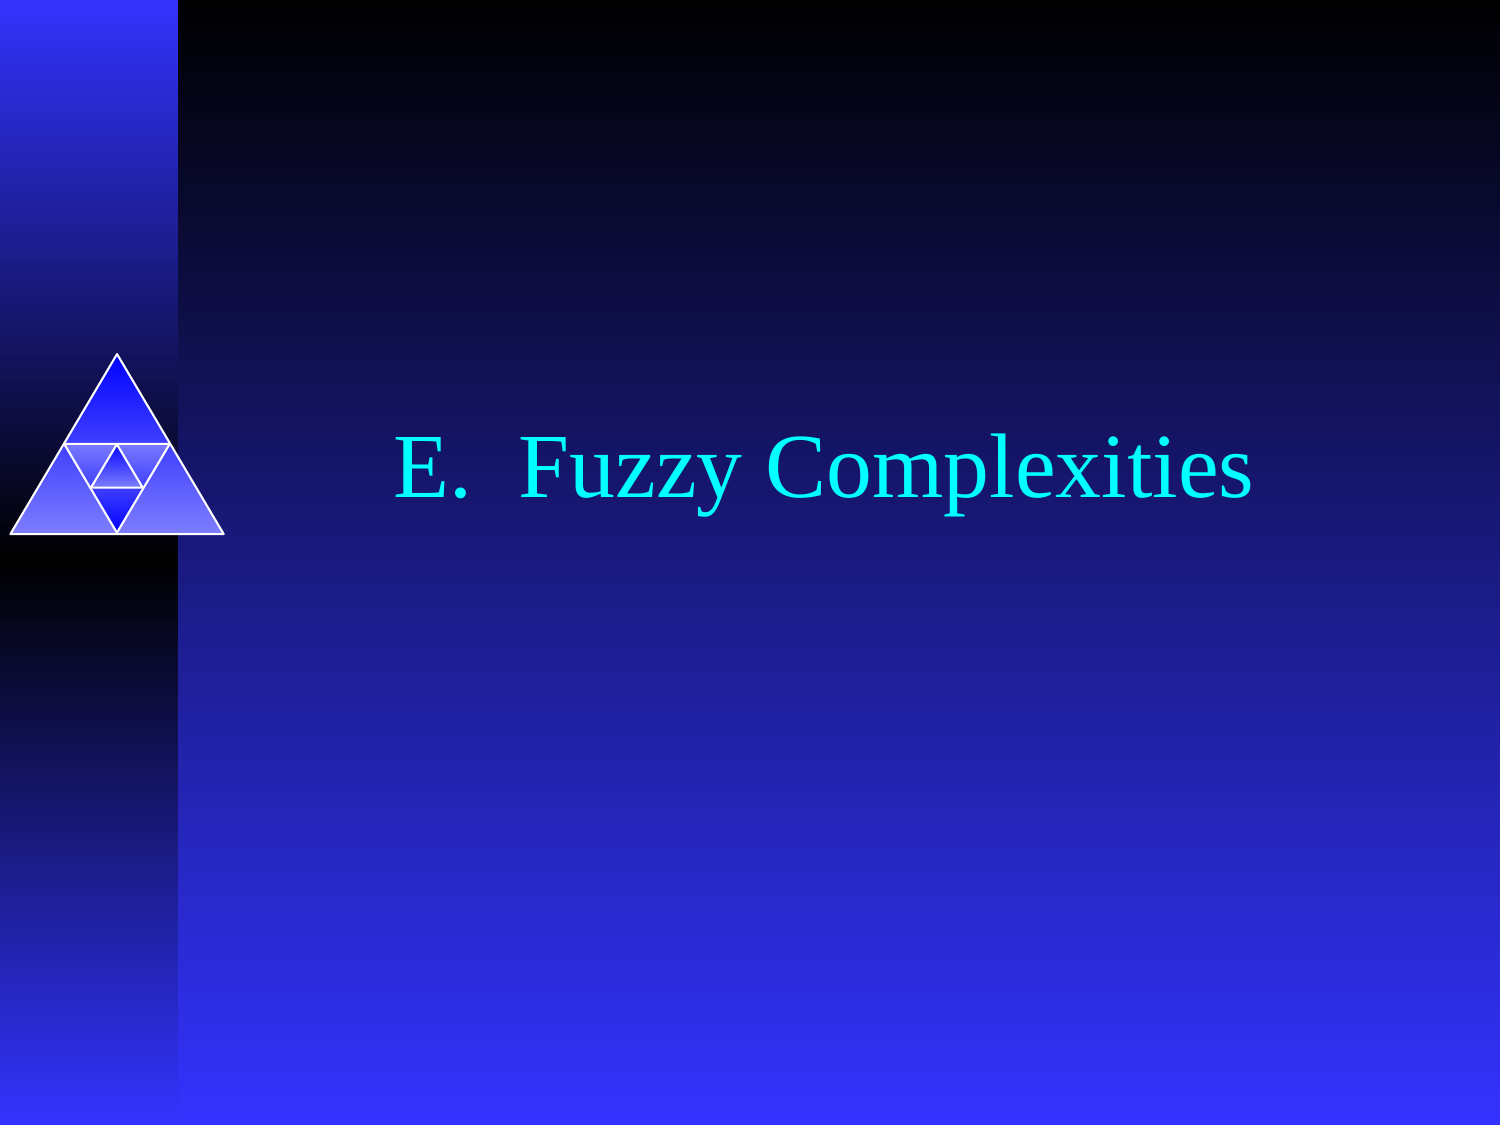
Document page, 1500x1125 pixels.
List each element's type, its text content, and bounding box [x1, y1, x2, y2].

title E. Fuzzy Complexities [187, 374, 1463, 563]
